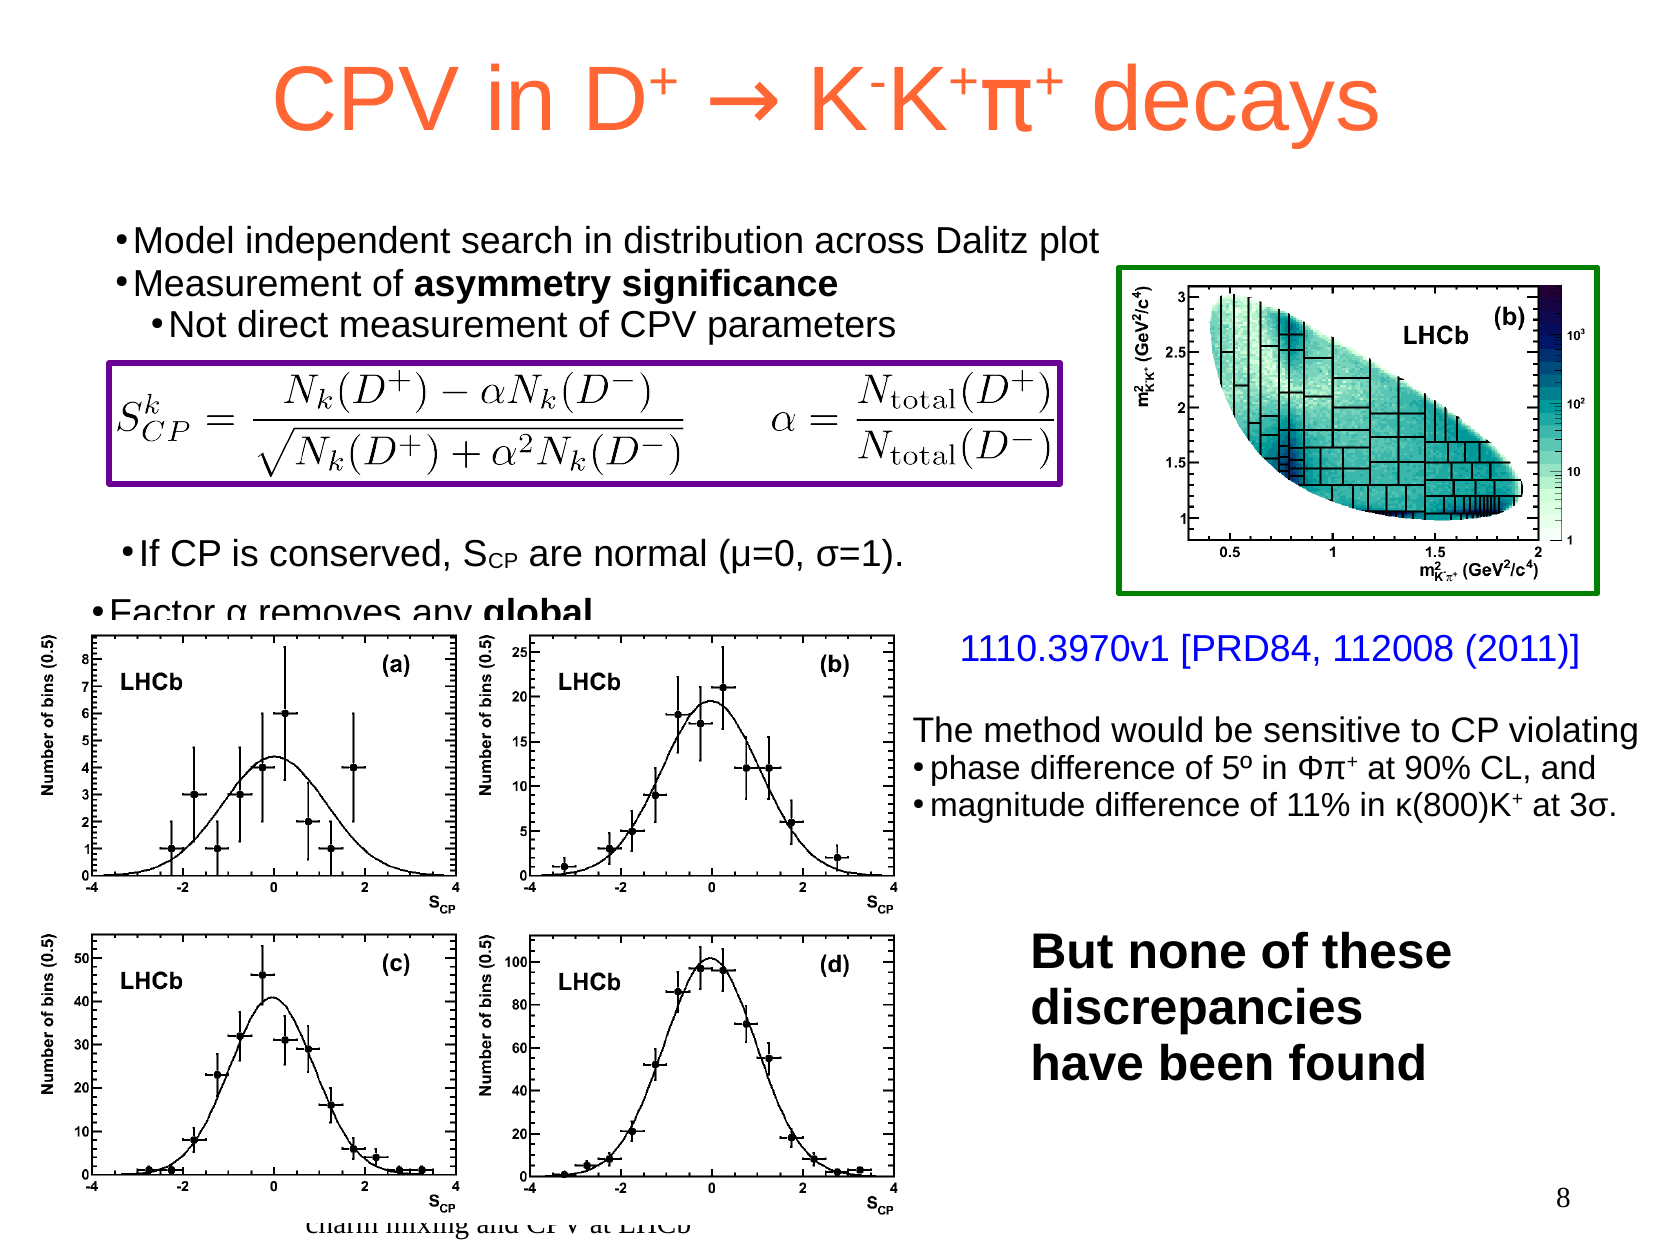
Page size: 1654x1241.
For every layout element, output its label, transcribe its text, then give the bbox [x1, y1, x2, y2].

text_box 1110.3970v1 [PRD84, 112008 (2011)] [944, 620, 1596, 677]
picture [1122, 270, 1595, 591]
picture [29, 620, 916, 1225]
text_box If CP is conserved, SCP are normal (μ=0, σ=1). [106, 503, 934, 573]
picture [112, 366, 1058, 481]
text_box But none of these discrepancies have been found [1015, 916, 1489, 1099]
title CPV in D+ → K-K+π+ decays [82, 44, 1571, 153]
text_box Model independent search in distribution across Dalitz plot Measurement of asymmetry significance Not direct measurement of CPV parameters [100, 212, 1115, 354]
text_box The method would be sensitive to CP violating phase difference of 5º in Φπ+ at 90% CL, and magnitude difference of 11% in κ(800)K+ at 3σ. [897, 702, 1654, 834]
text_box Factor α removes any global asymmetries [76, 563, 830, 620]
